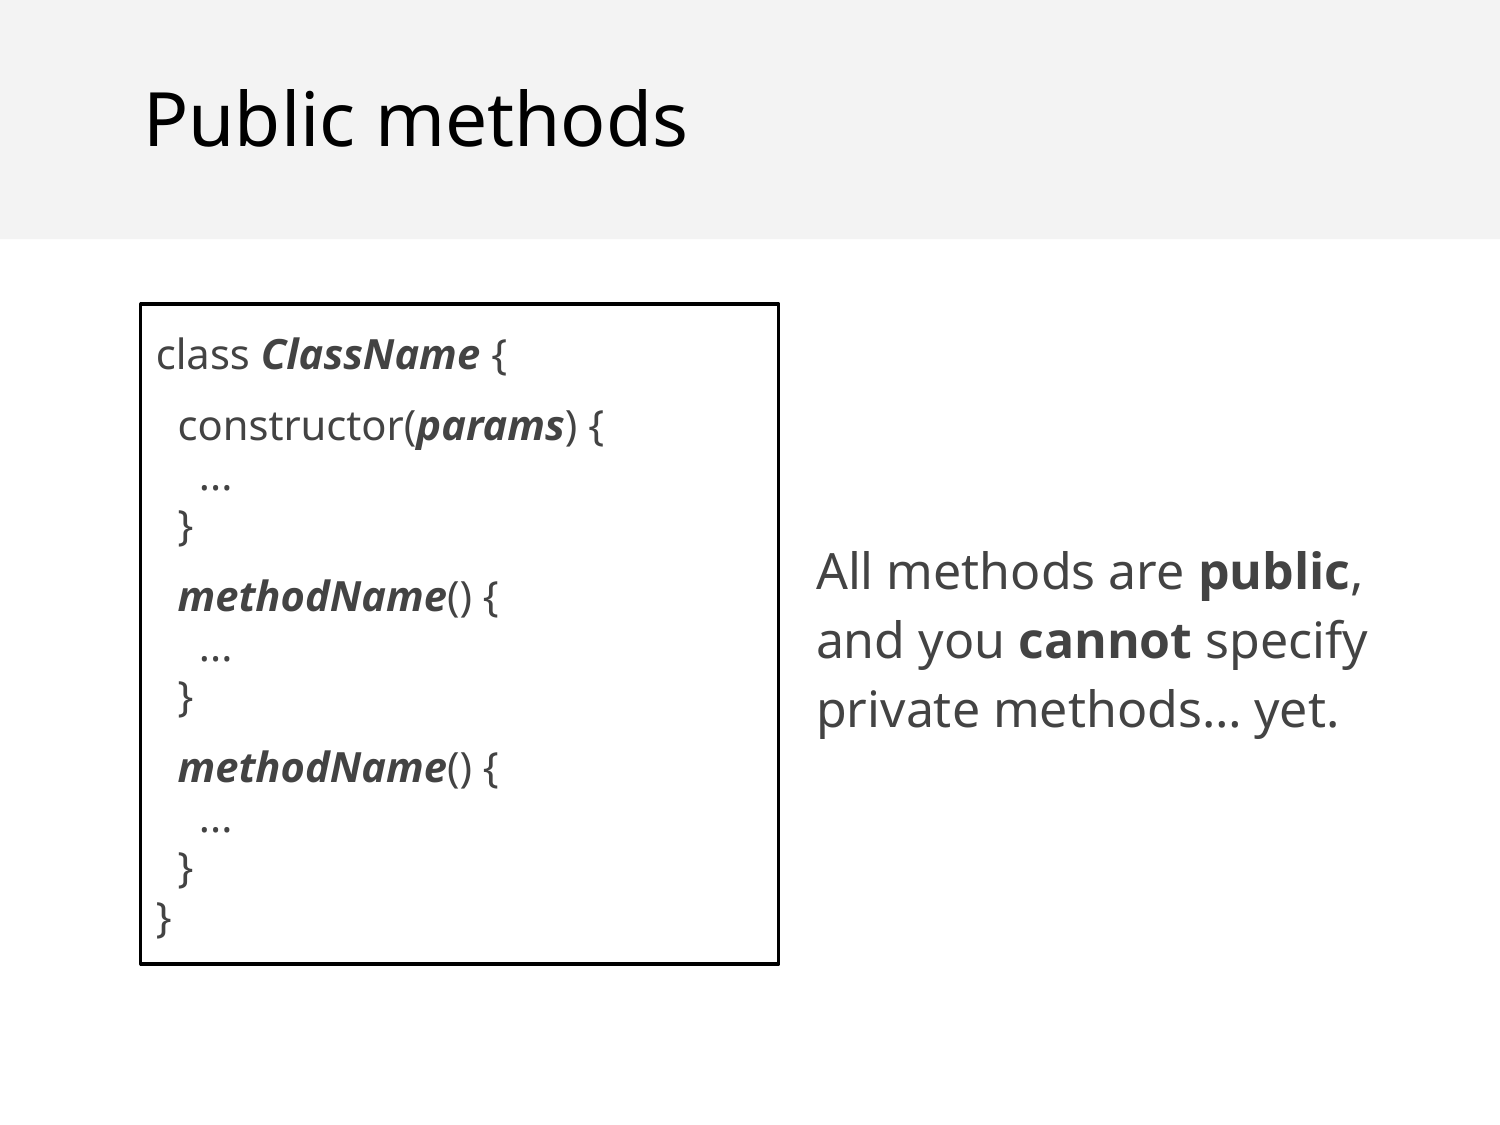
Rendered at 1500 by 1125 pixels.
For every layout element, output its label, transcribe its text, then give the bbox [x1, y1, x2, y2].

title Public methods [128, 56, 1372, 183]
text_box class ClassName { constructor(params) { ... } methodName() { ... } methodName() { ... } } [140, 303, 779, 965]
list All methods are public, and you cannot specify private methods… yet. [801, 304, 1459, 965]
